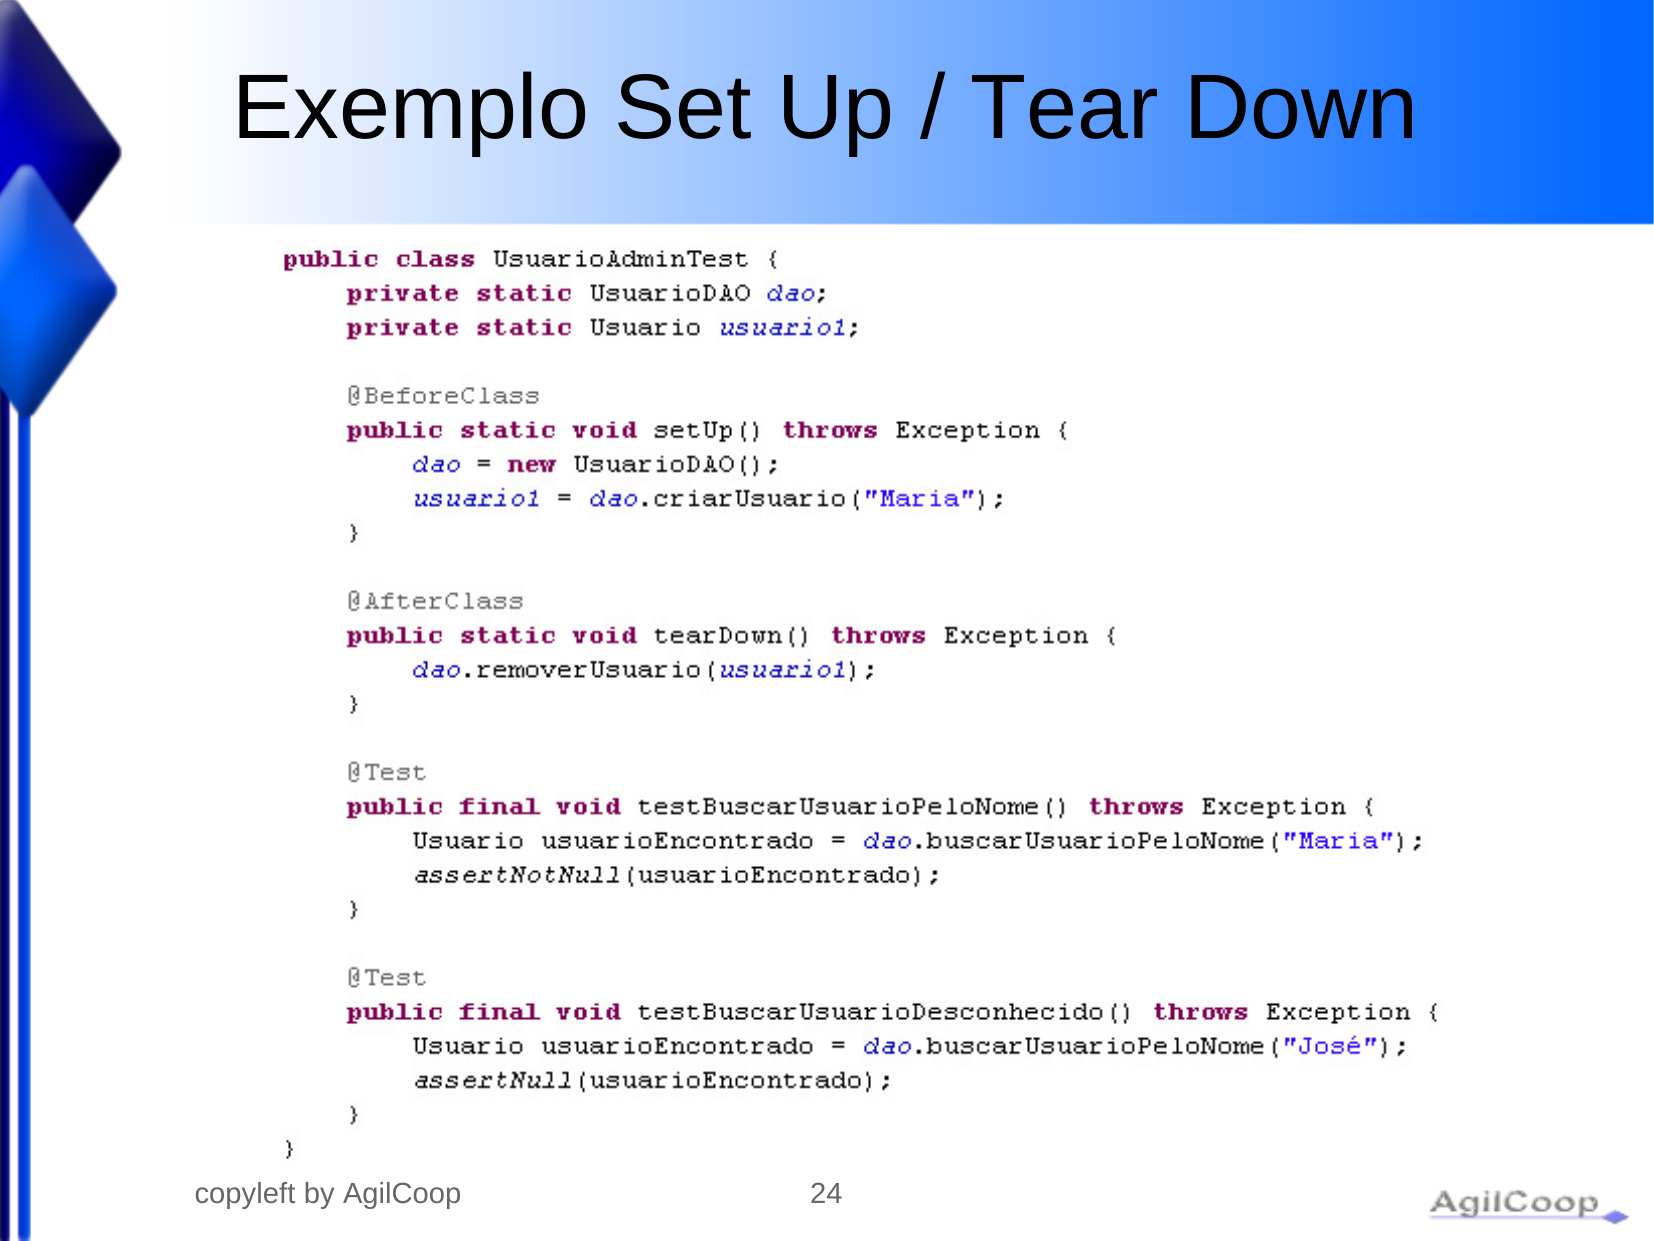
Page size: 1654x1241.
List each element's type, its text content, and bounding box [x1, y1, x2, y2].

picture [0, 0, 1654, 1241]
title Exemplo Set Up / Tear Down [82, 60, 1571, 163]
